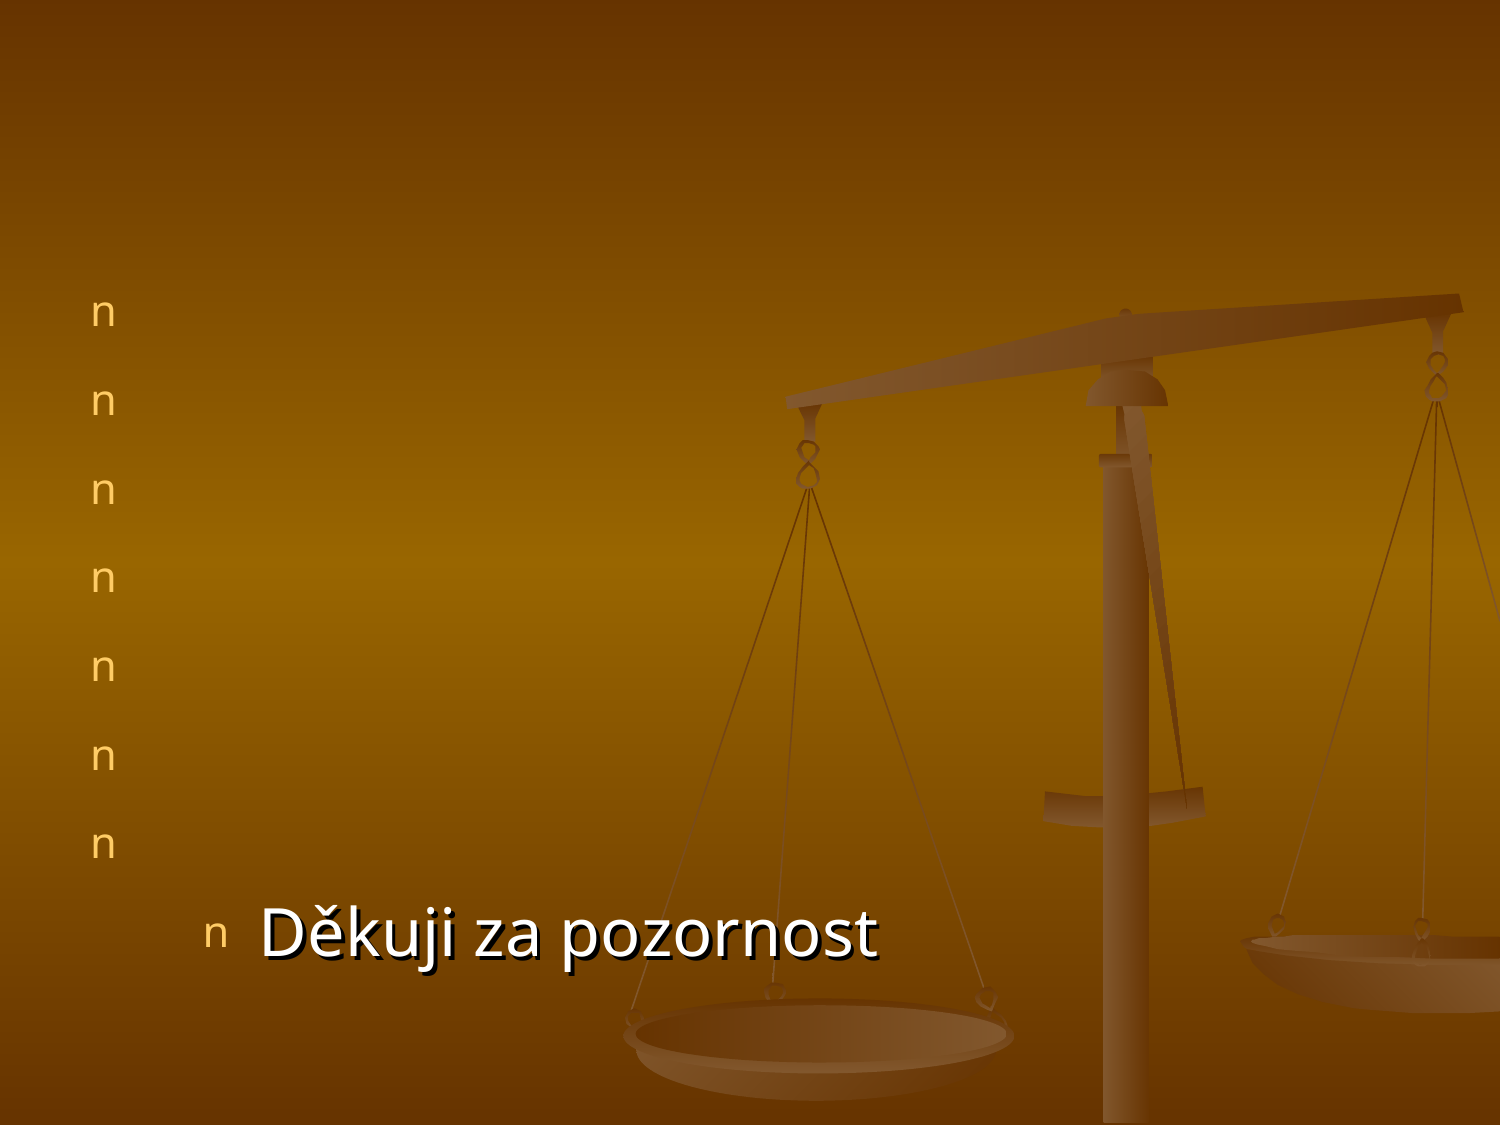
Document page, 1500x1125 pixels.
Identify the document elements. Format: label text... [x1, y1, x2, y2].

list Děkuji za pozornost [75, 262, 1426, 1006]
